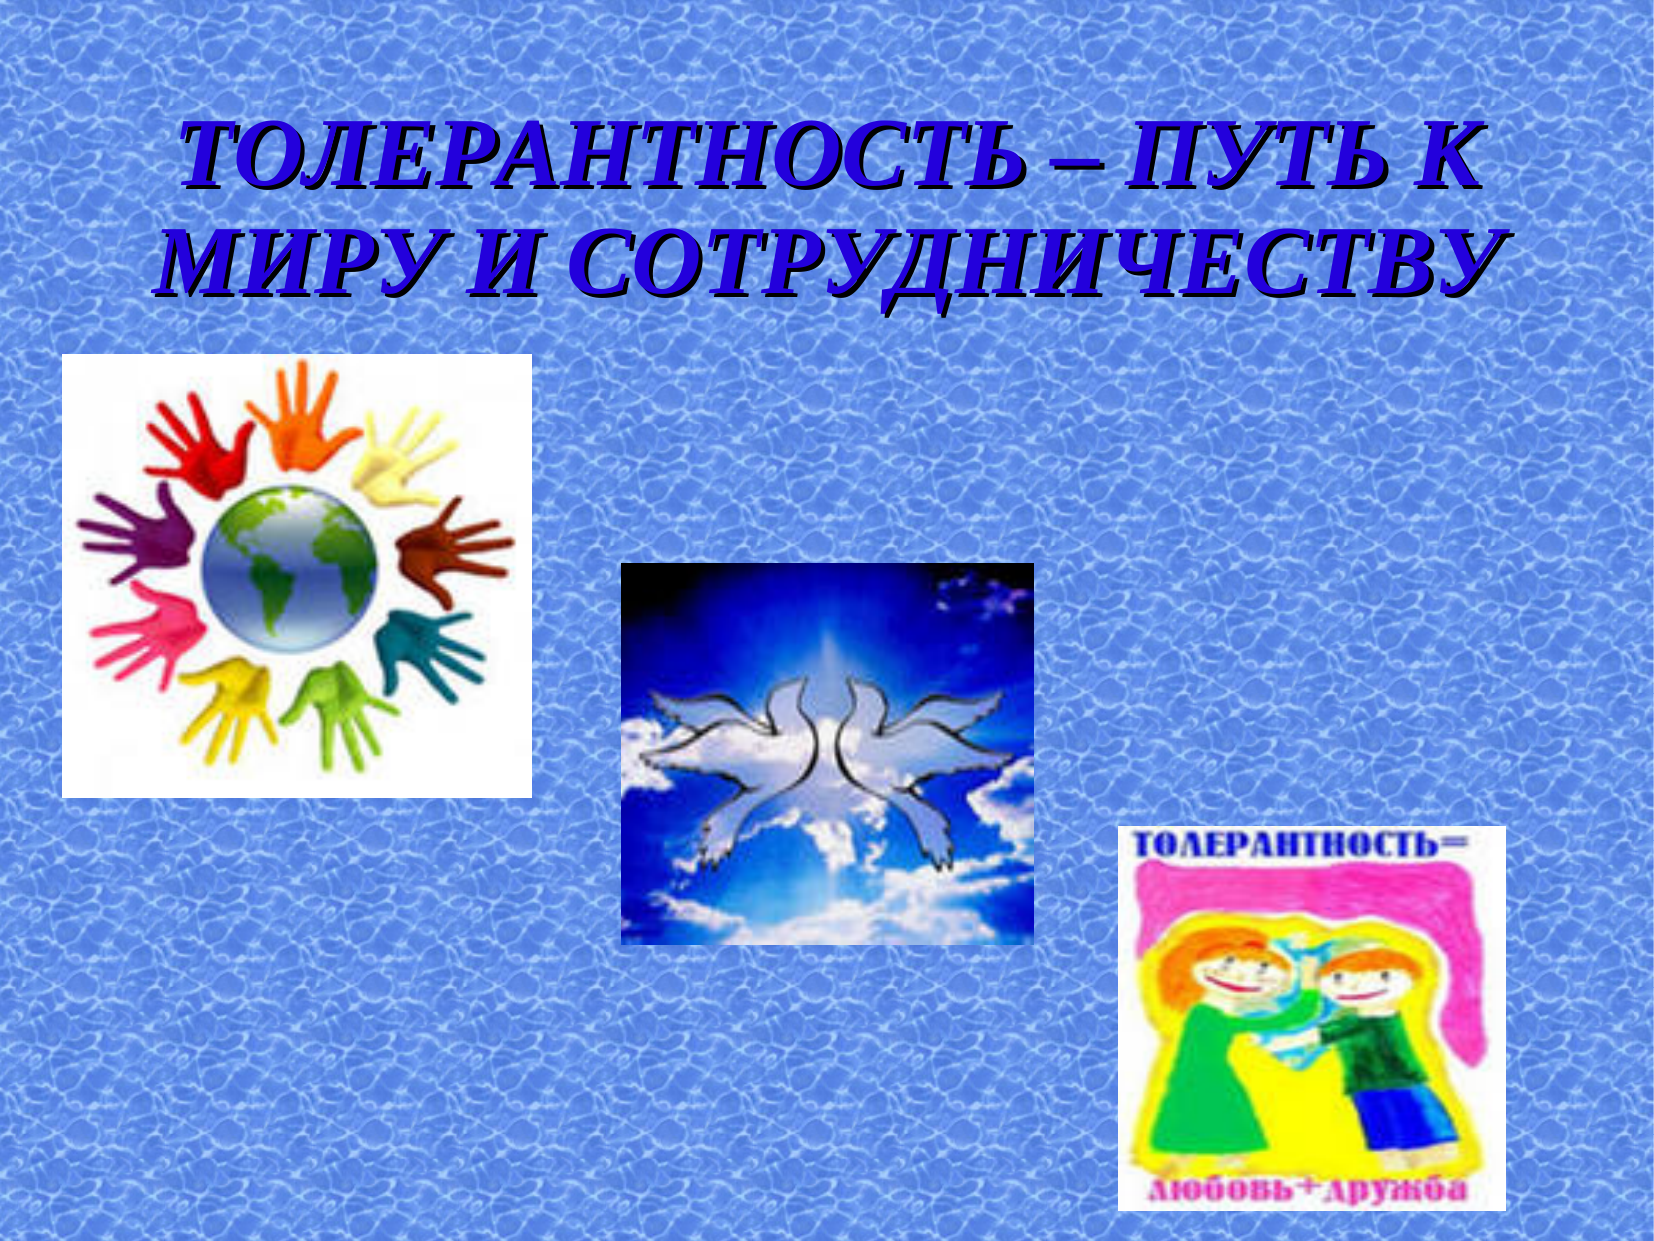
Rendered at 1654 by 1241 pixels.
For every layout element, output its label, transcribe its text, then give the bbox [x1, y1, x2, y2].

title ТОЛЕРАНТНОСТЬ – ПУТЬ К МИРУ И СОТРУДНИЧЕСТВУ [121, 98, 1534, 315]
picture [0, 0, 1654, 1241]
